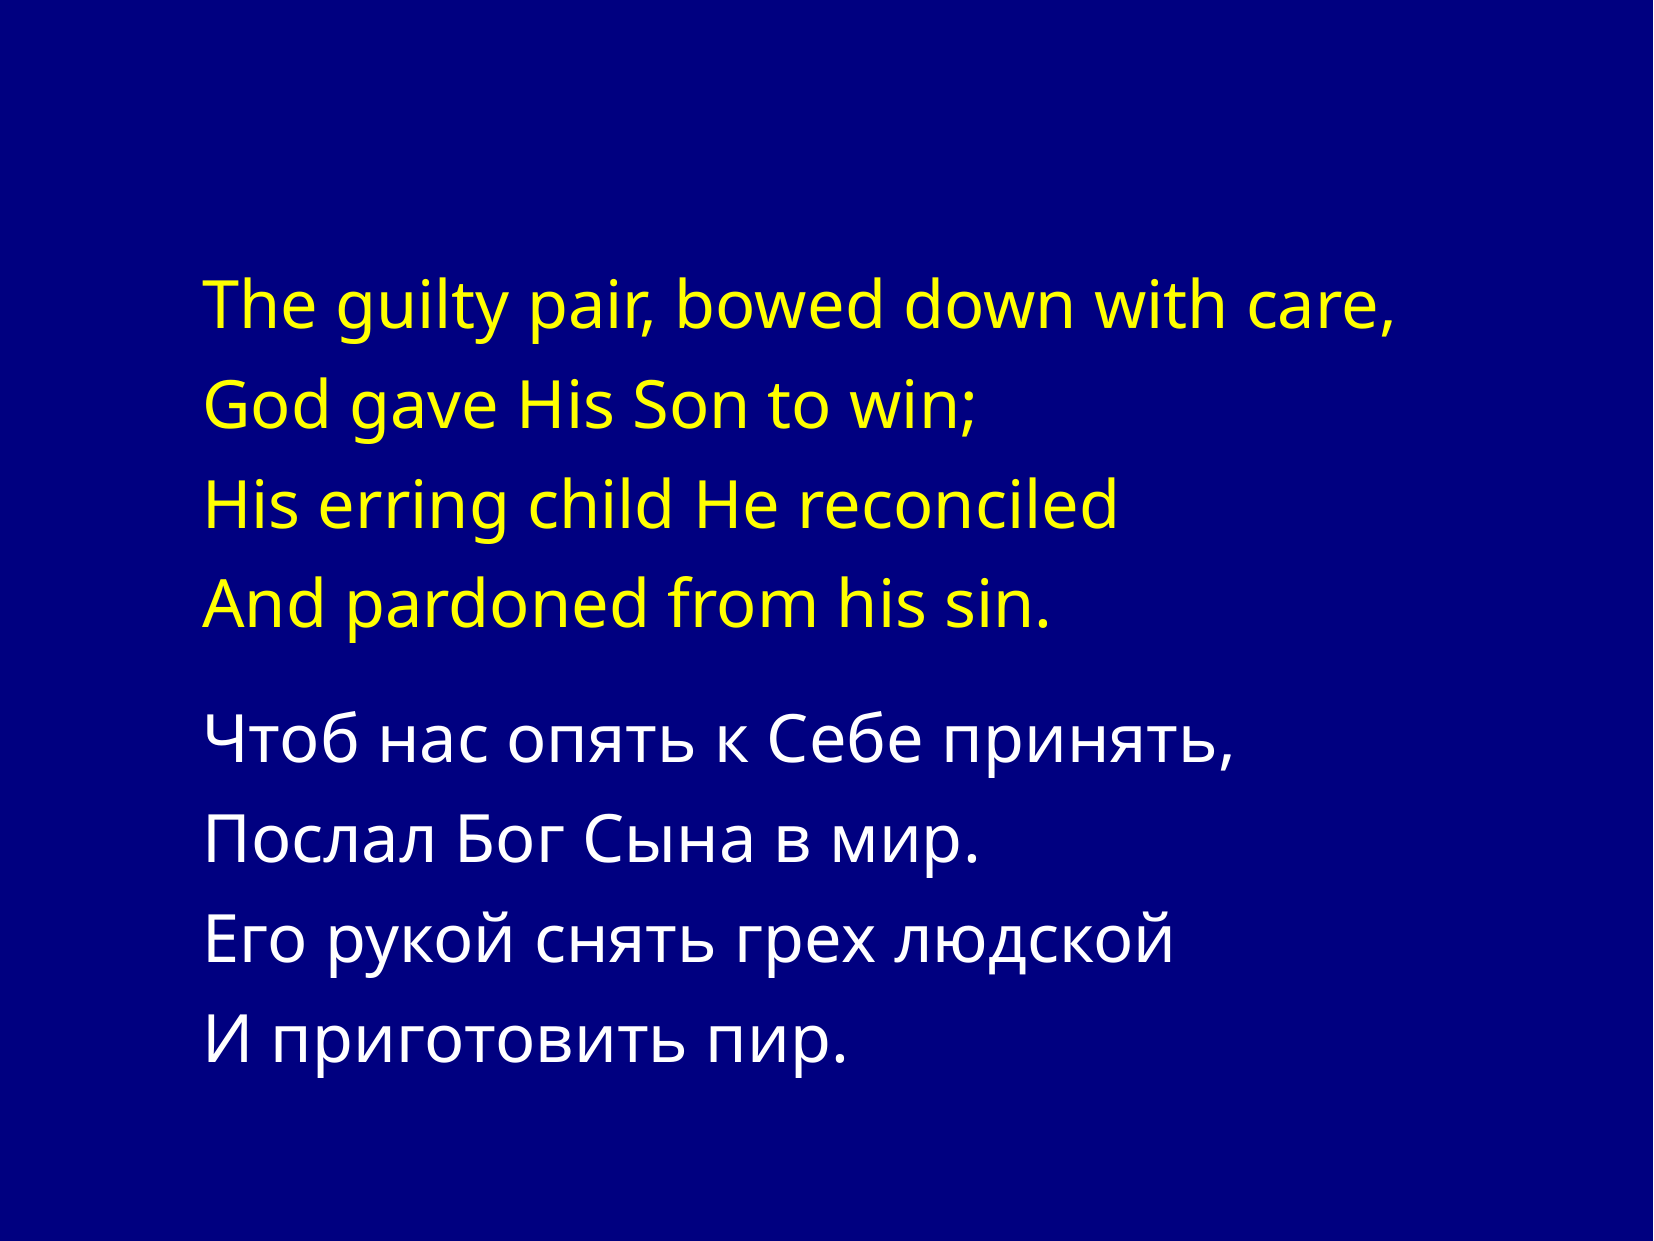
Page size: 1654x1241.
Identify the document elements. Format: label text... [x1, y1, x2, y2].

text_box The guilty pair, bowed down with care, God gave His Son to win; His erring child He reconciled And pardoned from his sin. [75, 150, 1576, 638]
text_box Чтоб нас опять к Себе принять, Послал Бог Сына в мир. Его рукой снять грех людской И приготовить пир. [75, 675, 1576, 1163]
